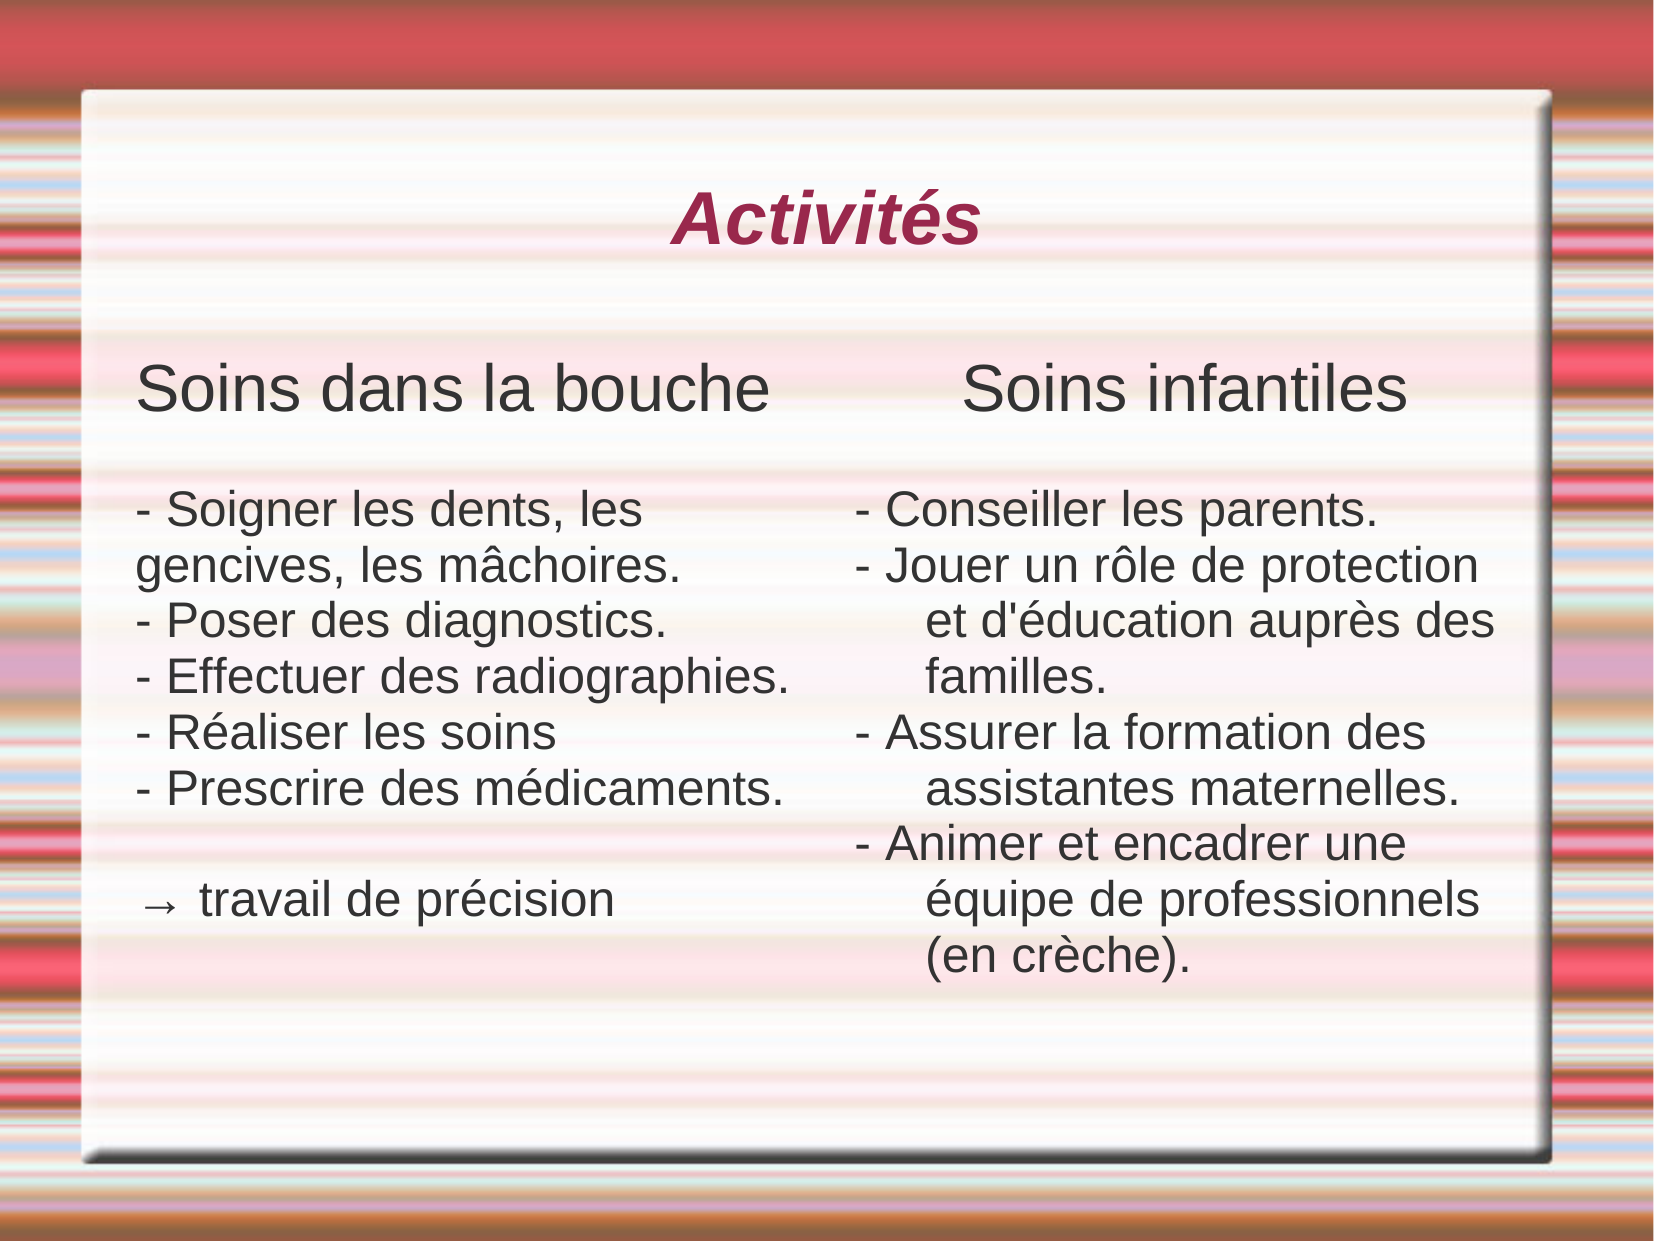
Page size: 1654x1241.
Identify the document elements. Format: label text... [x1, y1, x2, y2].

title Activités [121, 114, 1534, 322]
list Soins infantiles - Conseiller les parents. - Jouer un rôle de protection et d'éducation auprès des familles. - Assurer la formation des assistantes maternelles. - Animer et encadrer une équipe de professionnels (en crèche). [842, 350, 1517, 1133]
picture [0, 0, 1654, 1241]
list Soins dans la bouche - Soigner les dents, les gencives, les mâchoires. - Poser des diagnostics. - Effectuer des radiographies. - Réaliser les soins - Prescrire des médicaments. → travail de précision [134, 350, 809, 1133]
